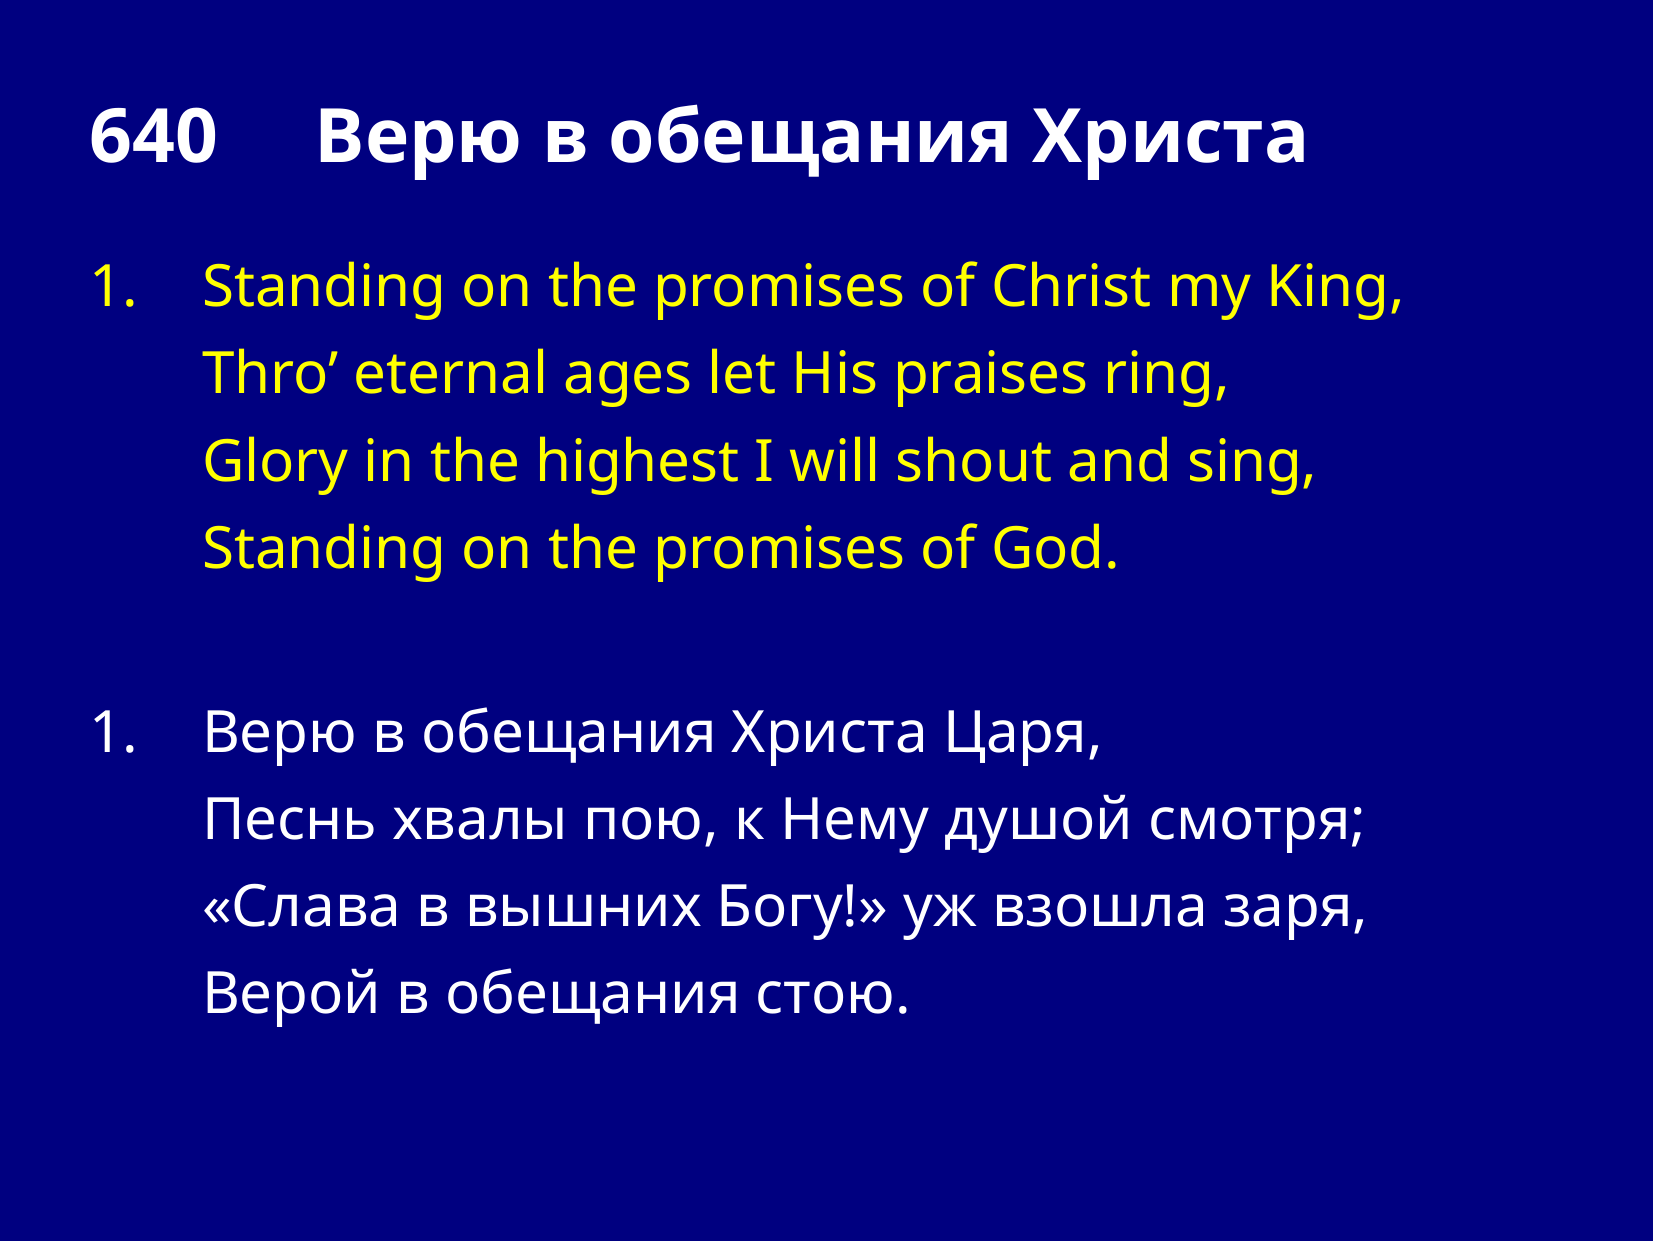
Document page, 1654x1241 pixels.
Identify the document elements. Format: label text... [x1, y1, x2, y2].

text_box 1. Standing on the promises of Christ my King, Thro’ eternal ages let His praises ring, Glory in the highest I will shout and sing, Standing on the promises of God. [75, 188, 1576, 638]
text_box 1. Верю в обещания Христа Царя, Песнь хвалы пою, к Нему душой смотря; «Слава в вышних Богу!» уж взошла заря, Верой в обещания стою. [75, 675, 1576, 1163]
text_box 640 Верю в обещания Христа [75, 75, 1576, 188]
